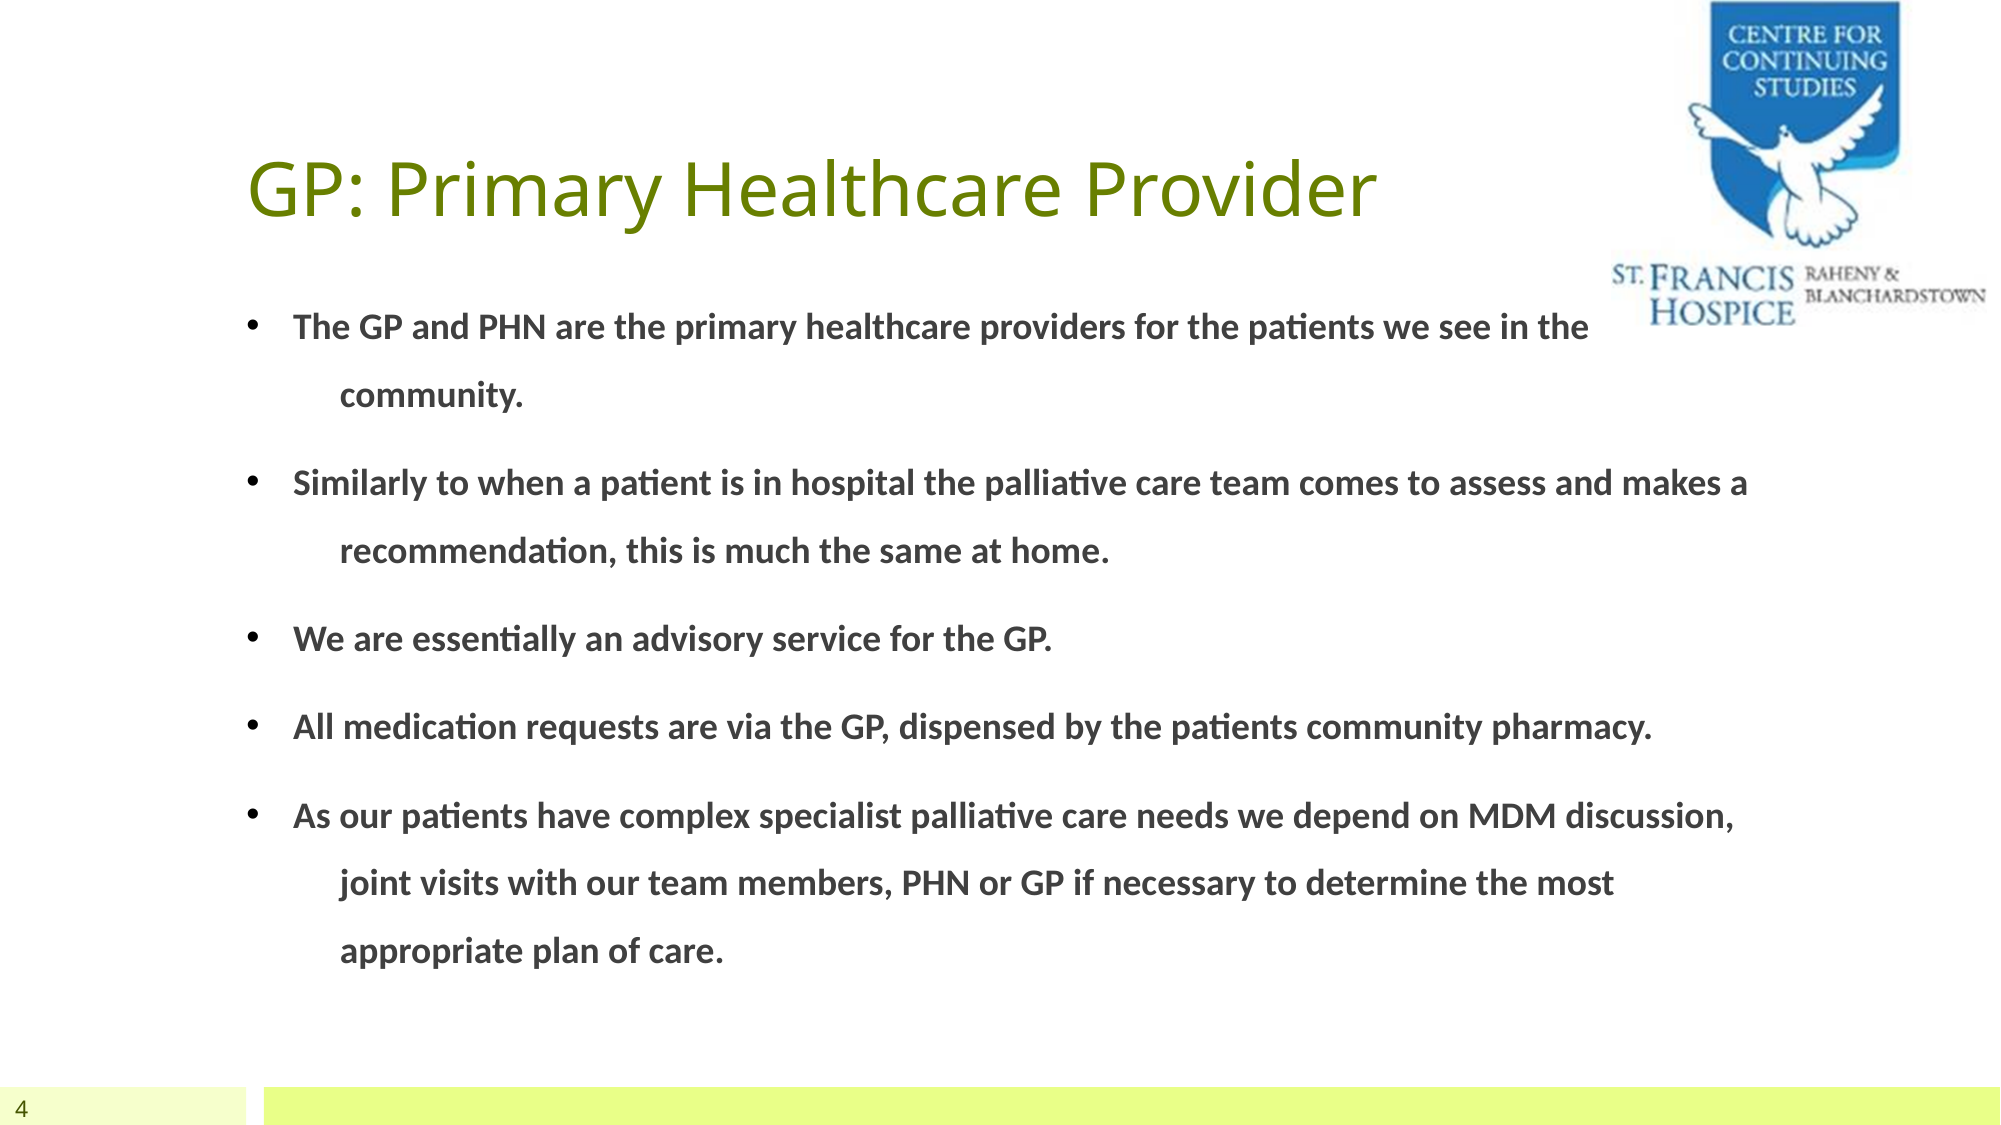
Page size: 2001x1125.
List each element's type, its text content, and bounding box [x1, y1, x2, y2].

list The GP and PHN are the primary healthcare providers for the patients we see in the community. Similarly to when a patient is in hospital the palliative care team comes to assess and makes a recommendation, this is much the same at home. We are essentially an advisory service for the GP. All medication requests are via the GP, dispensed by the patients community pharmacy. As our patients have complex specialist palliative care needs we depend on MDM discussion, joint visits with our team members, PHN or GP if necessary to determine the most appropriate plan of care. [231, 272, 1769, 1063]
text_box [0, 1087, 68, 1125]
picture [1611, 0, 1987, 328]
title GP: Primary Healthcare Provider [231, 45, 1611, 240]
